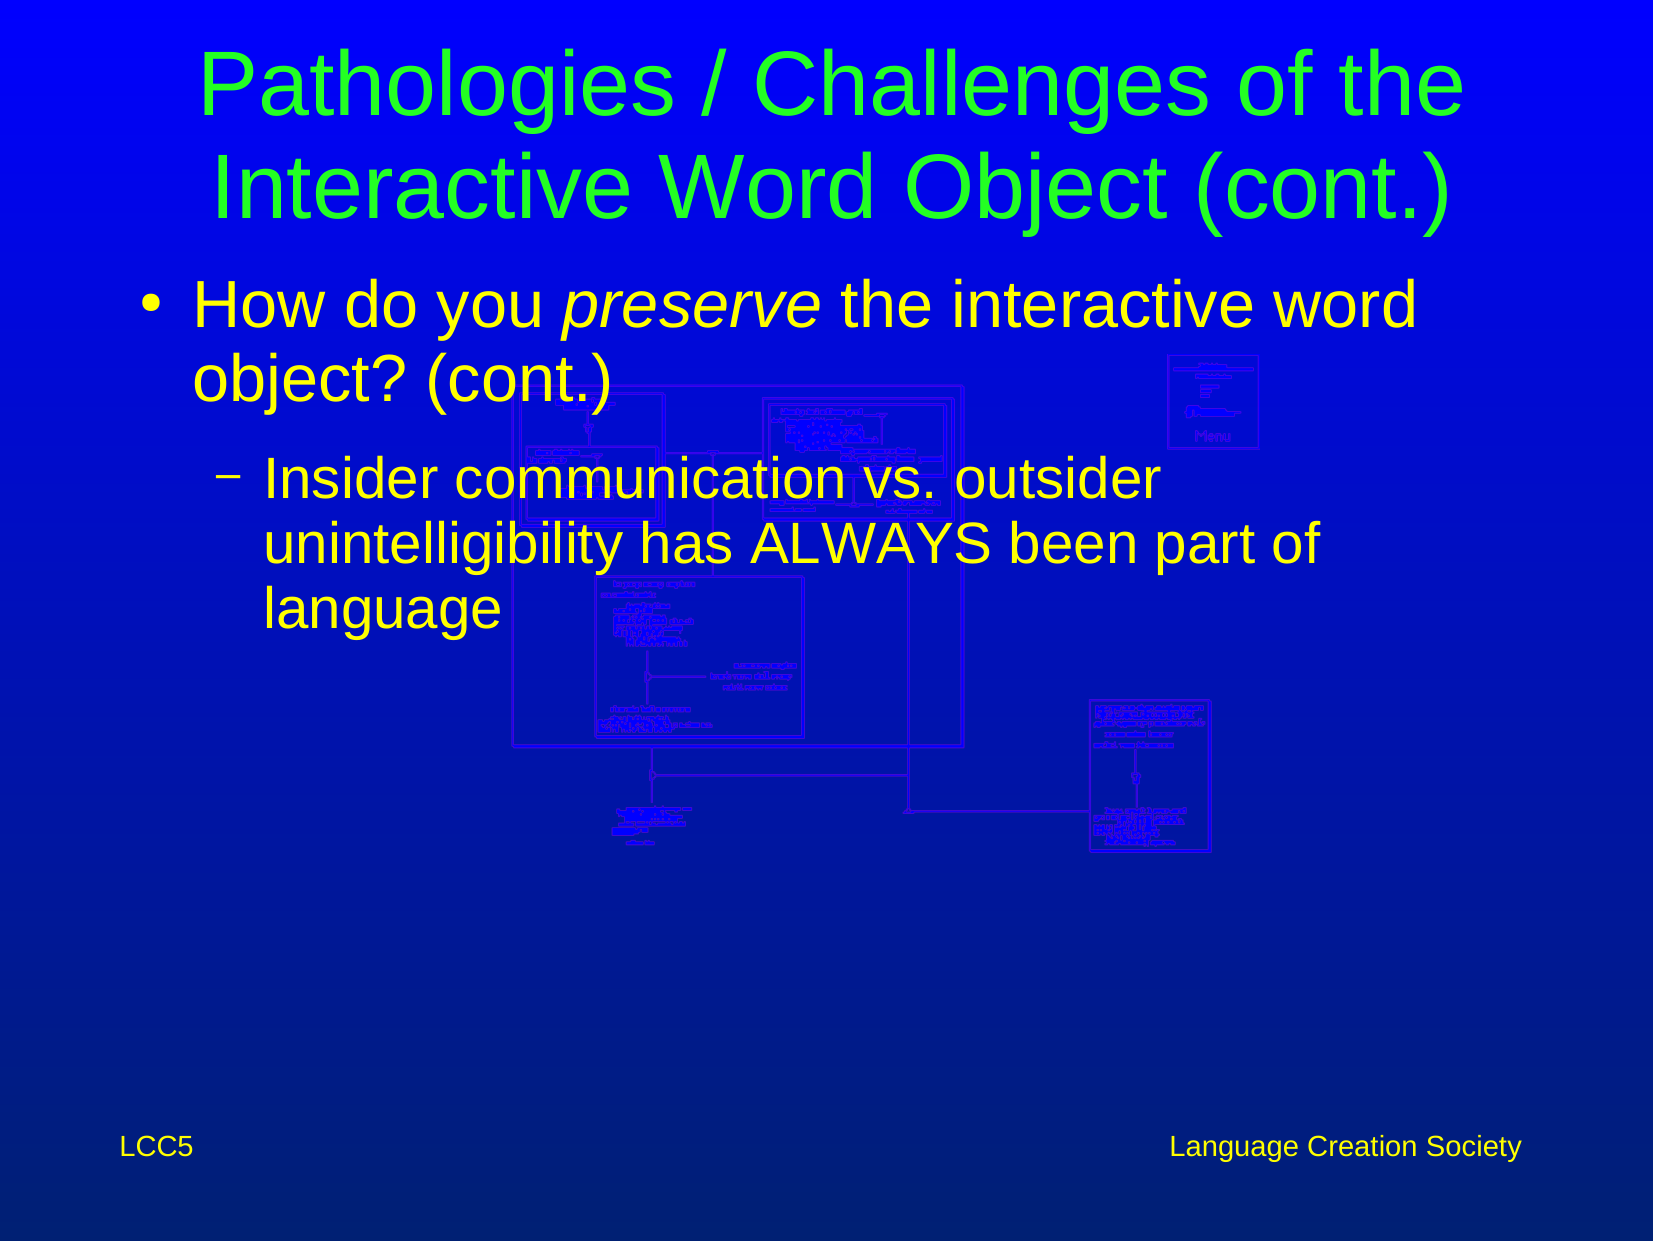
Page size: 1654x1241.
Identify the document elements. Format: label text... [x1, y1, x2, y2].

title Pathologies / Challenges of the Interactive Word Object (cont.) [126, 31, 1539, 239]
list How do you preserve the interactive word object? (cont.) Insider communication vs. outsider unintelligibility has ALWAYS been part of language [121, 266, 1534, 1121]
